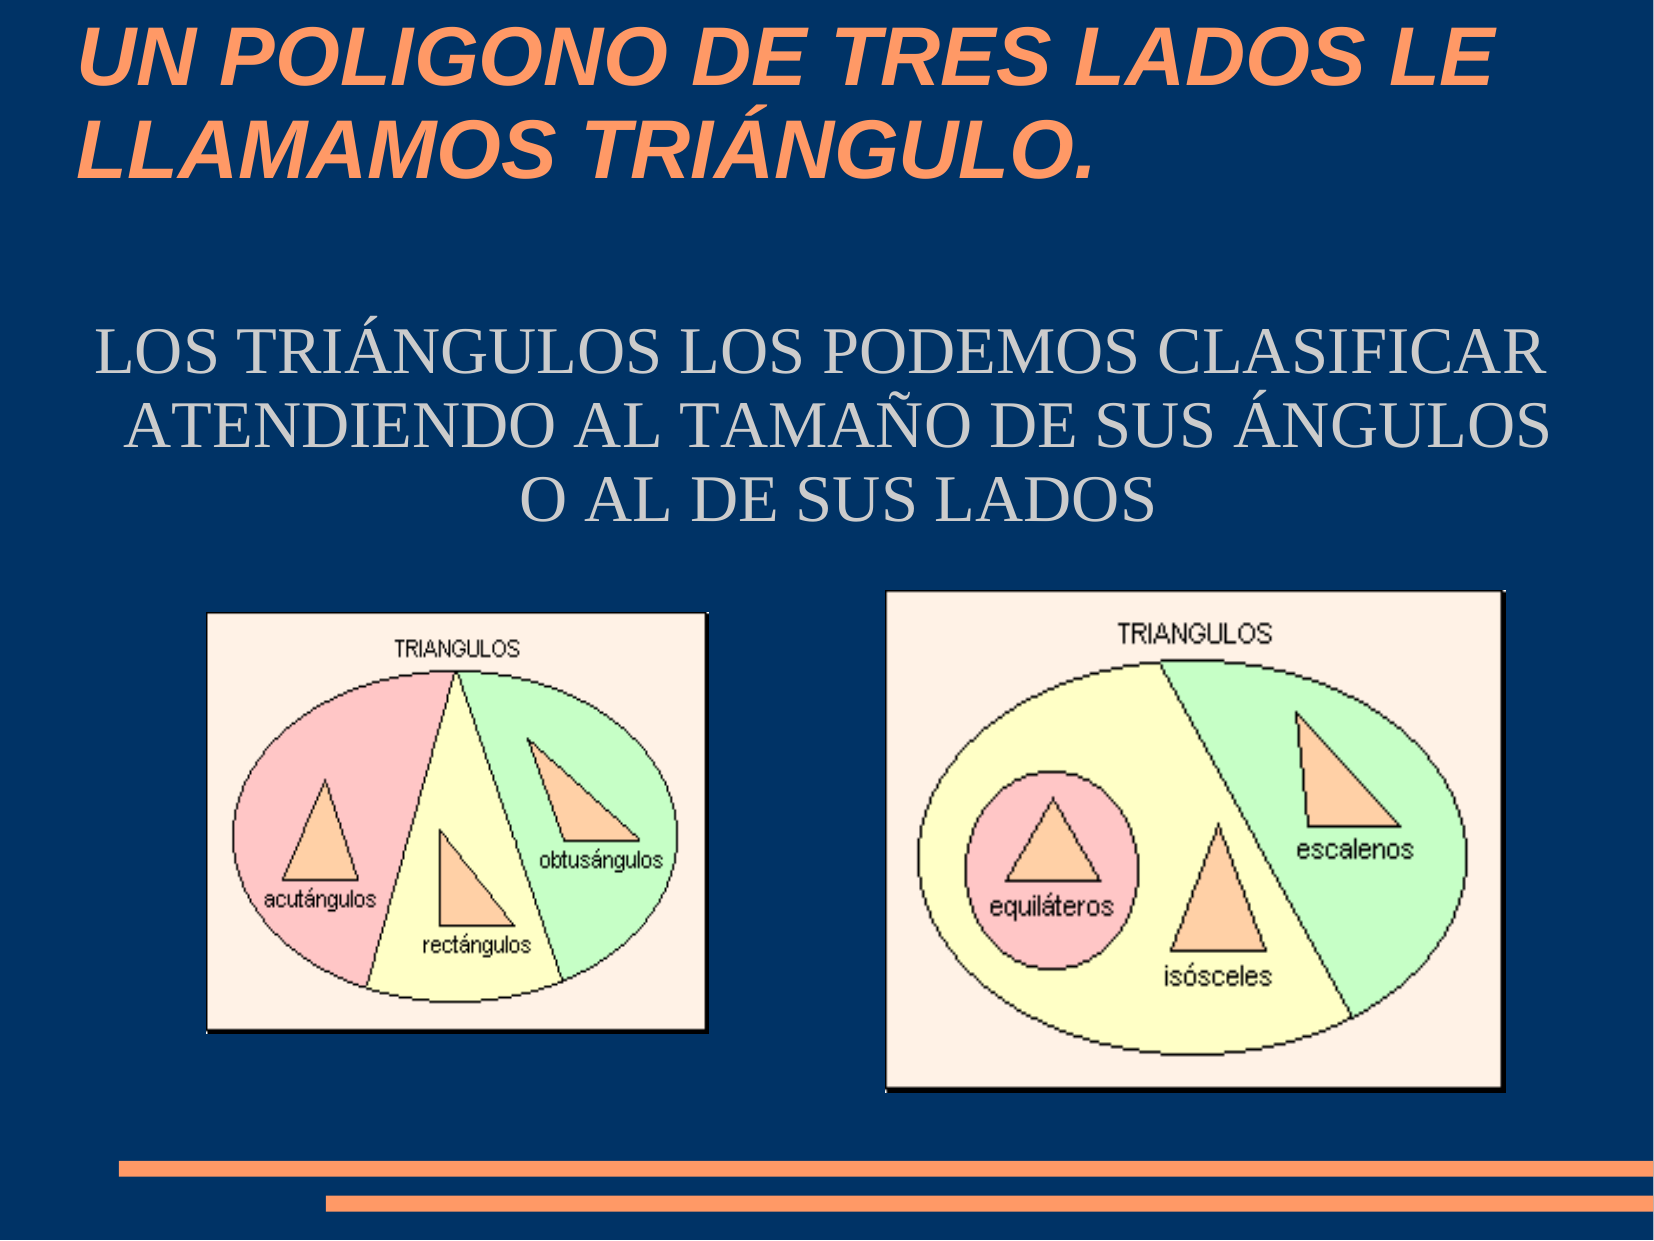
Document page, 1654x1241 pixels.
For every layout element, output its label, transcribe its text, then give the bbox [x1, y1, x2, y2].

picture [885, 590, 1506, 1093]
picture [206, 612, 709, 1034]
title UN POLIGONO DE TRES LADOS LE LLAMAMOS TRIÁNGULO. [76, 7, 1565, 200]
subtitle LOS TRIÁNGULOS LOS PODEMOS CLASIFICAR ATENDIENDO AL TAMAÑO DE SUS ÁNGULOS O AL DE SUS LADOS [76, 288, 1565, 562]
